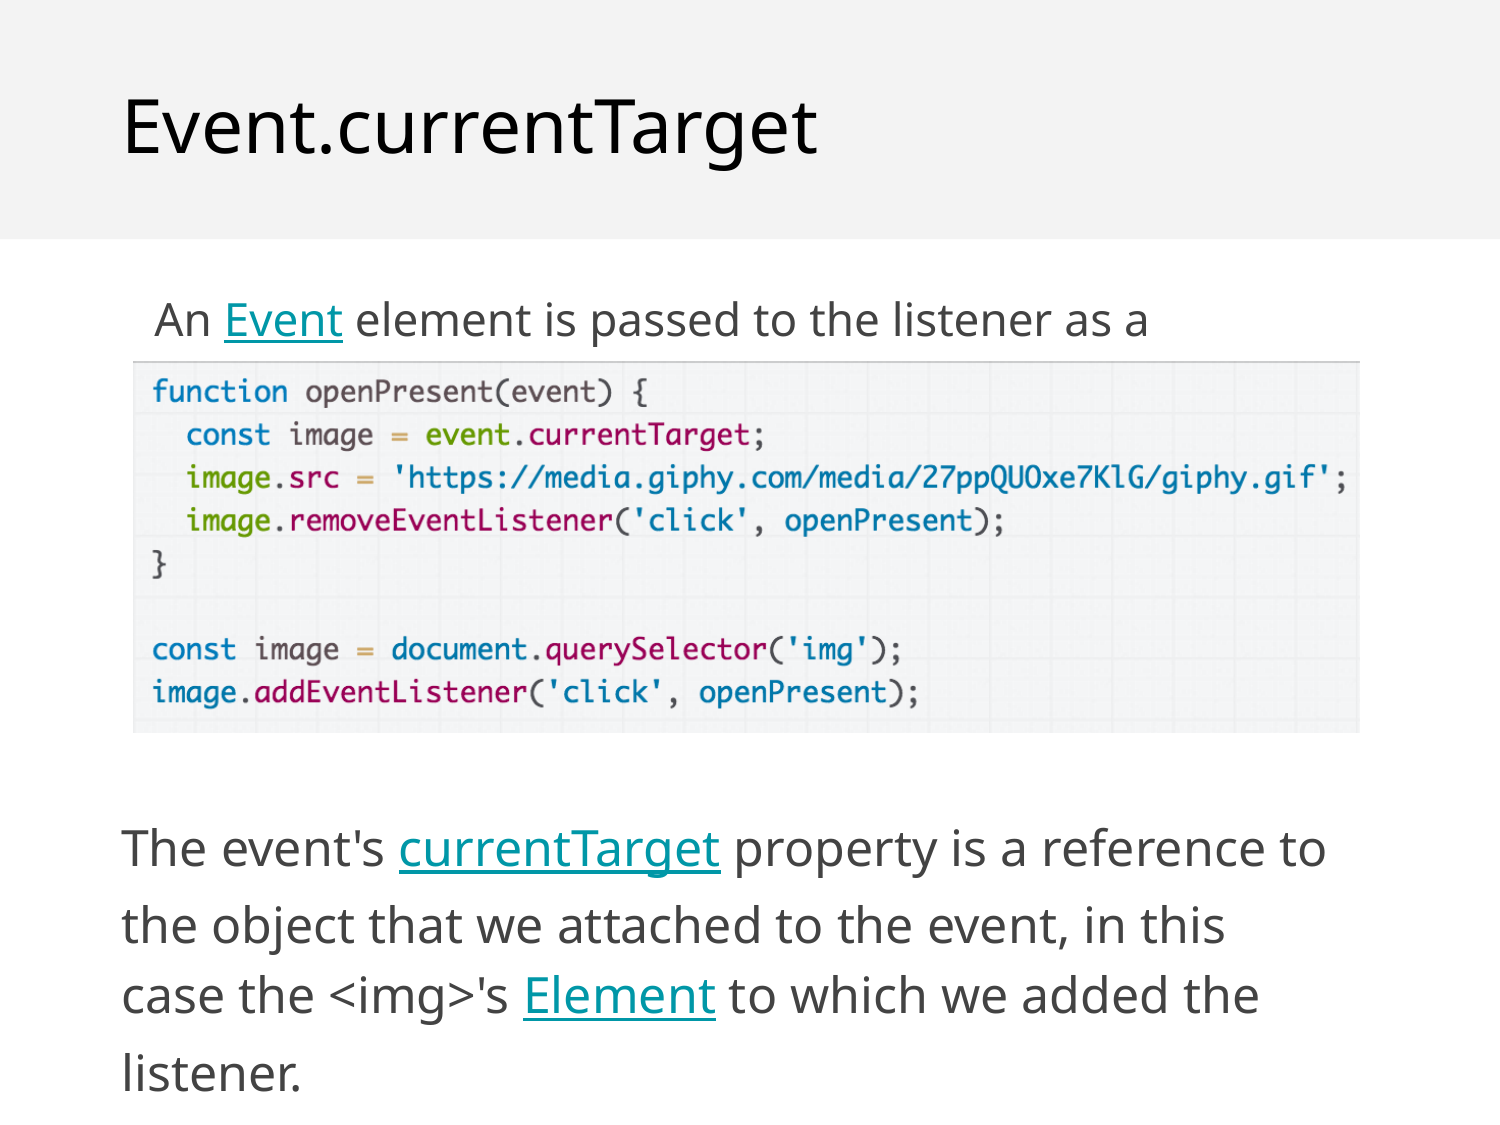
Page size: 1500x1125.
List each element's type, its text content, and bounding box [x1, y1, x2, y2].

list An Event element is passed to the listener as a parameter: [139, 266, 1383, 367]
picture [133, 361, 1360, 733]
list The event's currentTarget property is a reference to the object that we attached to the event, in this case the <img>'s Element to which we added the listener. [106, 791, 1350, 934]
title Event.currentTarget [106, 63, 1350, 189]
